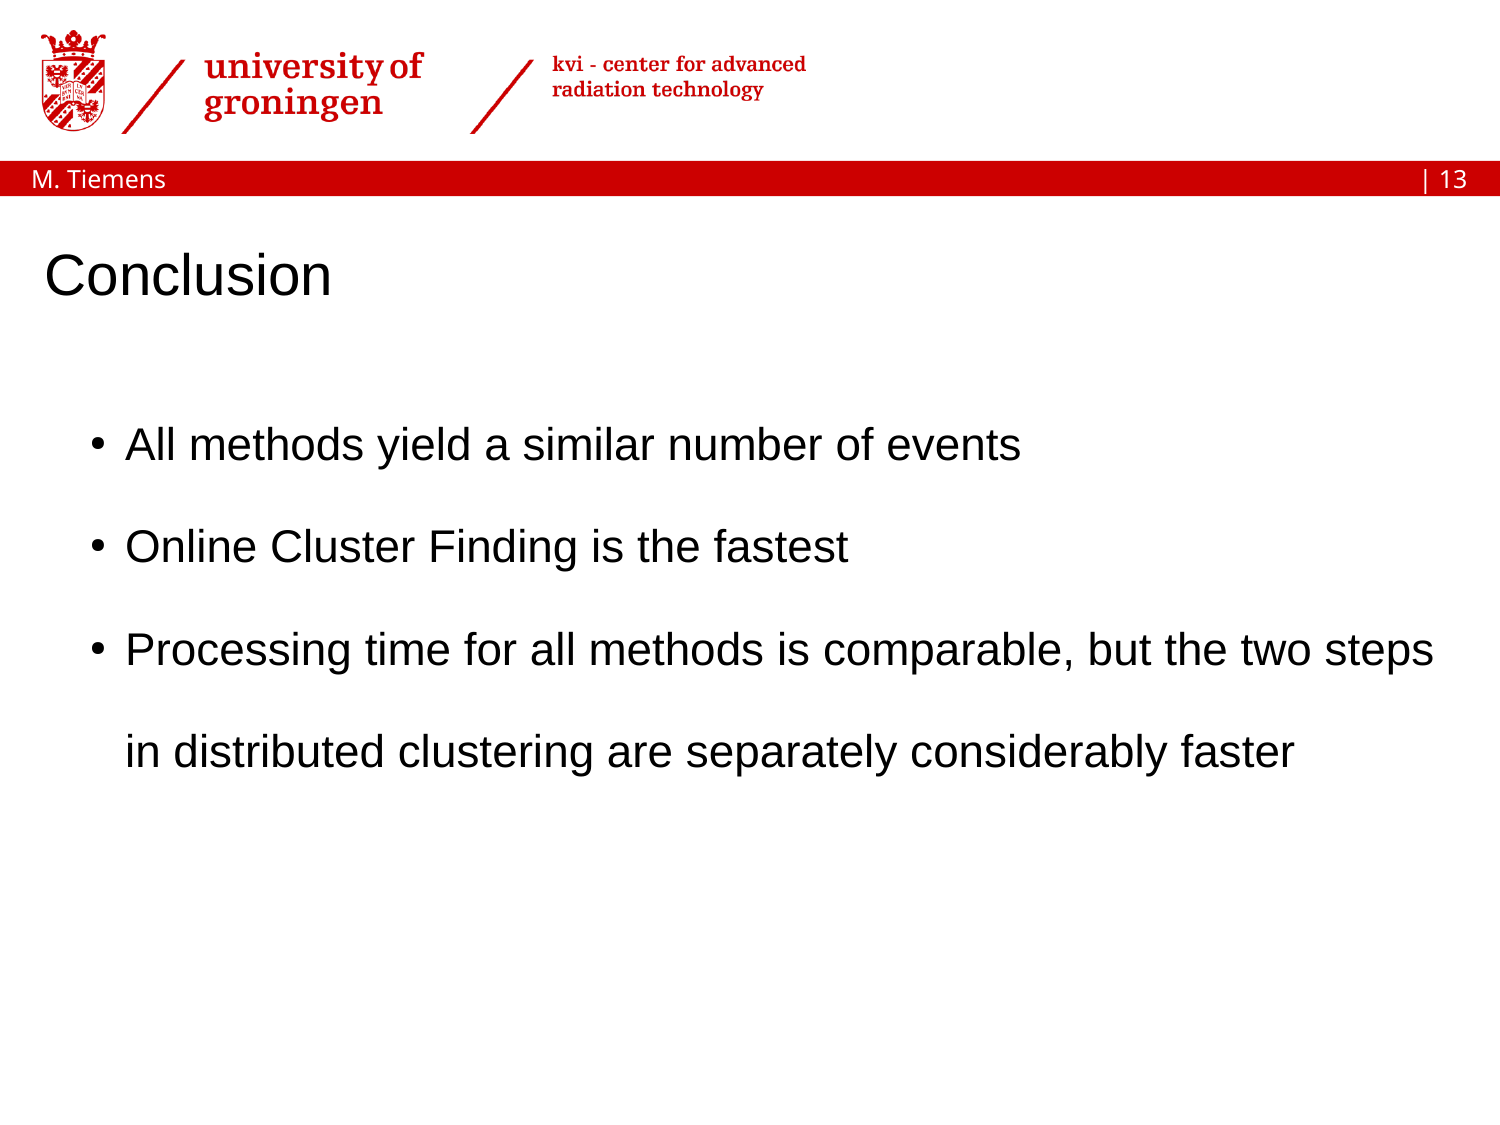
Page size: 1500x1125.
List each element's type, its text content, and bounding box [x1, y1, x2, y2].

picture [41, 30, 806, 134]
text_box | <number> [1316, 155, 1483, 235]
text_box [0, 0, 1500, 197]
text_box All methods yield a similar number of events Online Cluster Finding is the fastest Processing time for all methods is comparable, but the two steps in distributed clustering are separately considerably faster [75, 360, 1456, 732]
text_box M. Tiemens [16, 155, 228, 201]
text_box Conclusion [30, 235, 349, 315]
